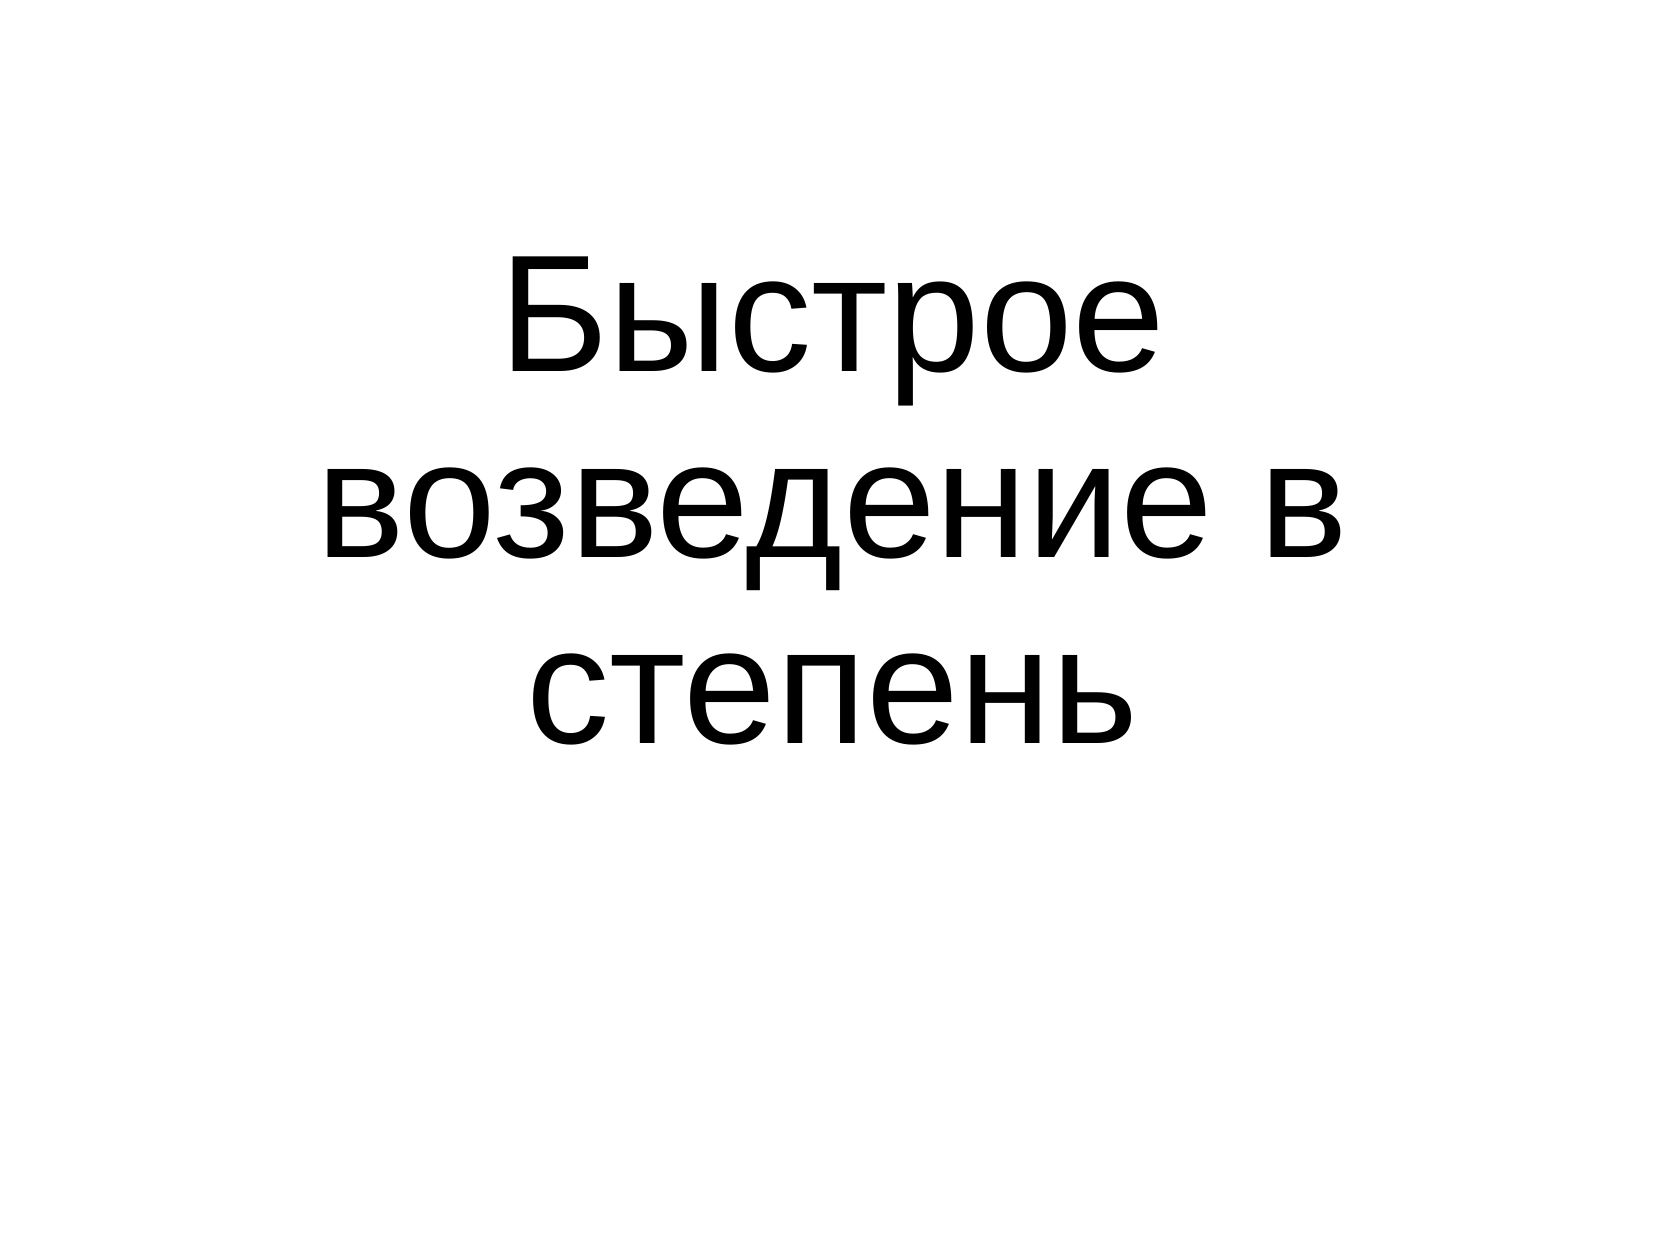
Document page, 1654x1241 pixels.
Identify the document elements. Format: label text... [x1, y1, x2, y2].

text_box Быстрое возведение в степень [94, 212, 1571, 787]
